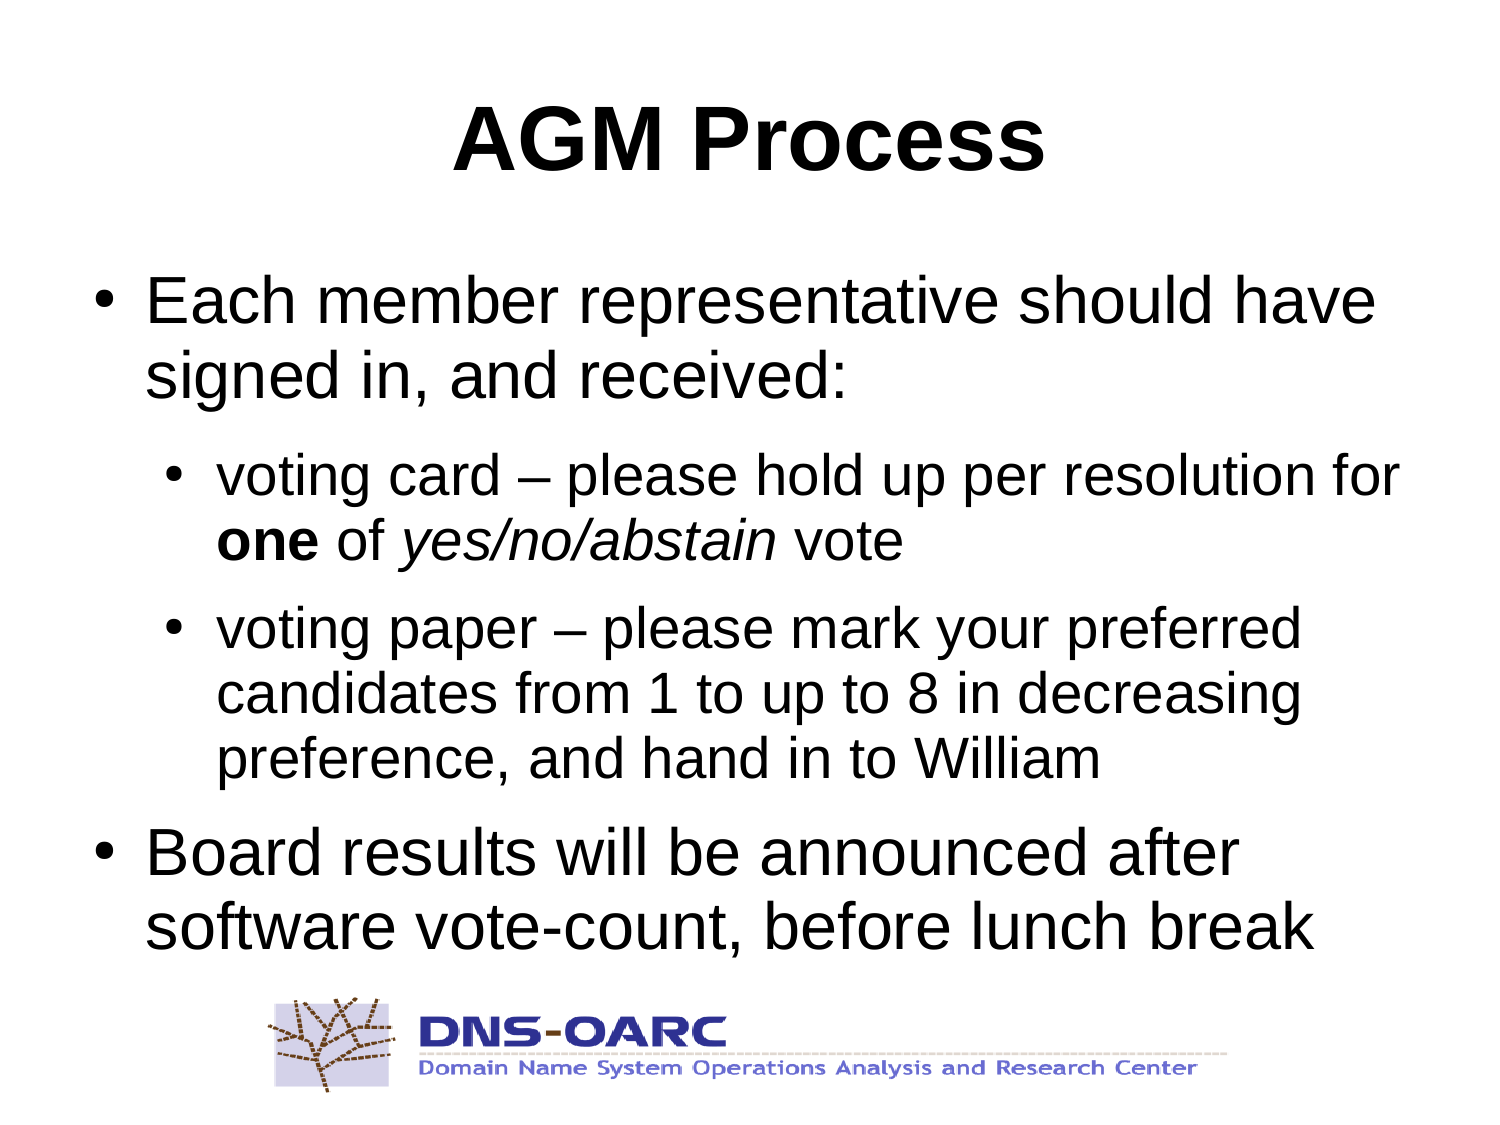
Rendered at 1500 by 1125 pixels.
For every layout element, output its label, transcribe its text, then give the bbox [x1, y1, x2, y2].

list Each member representative should have signed in, and received: voting card – please hold up per resolution for one of yes/no/abstain vote voting paper – please mark your preferred candidates from 1 to up to 8 in decreasing preference, and hand in to William Board results will be announced after software vote-count, before lunch break [75, 263, 1425, 916]
title AGM Process [75, 44, 1425, 233]
picture [214, 991, 1259, 1099]
